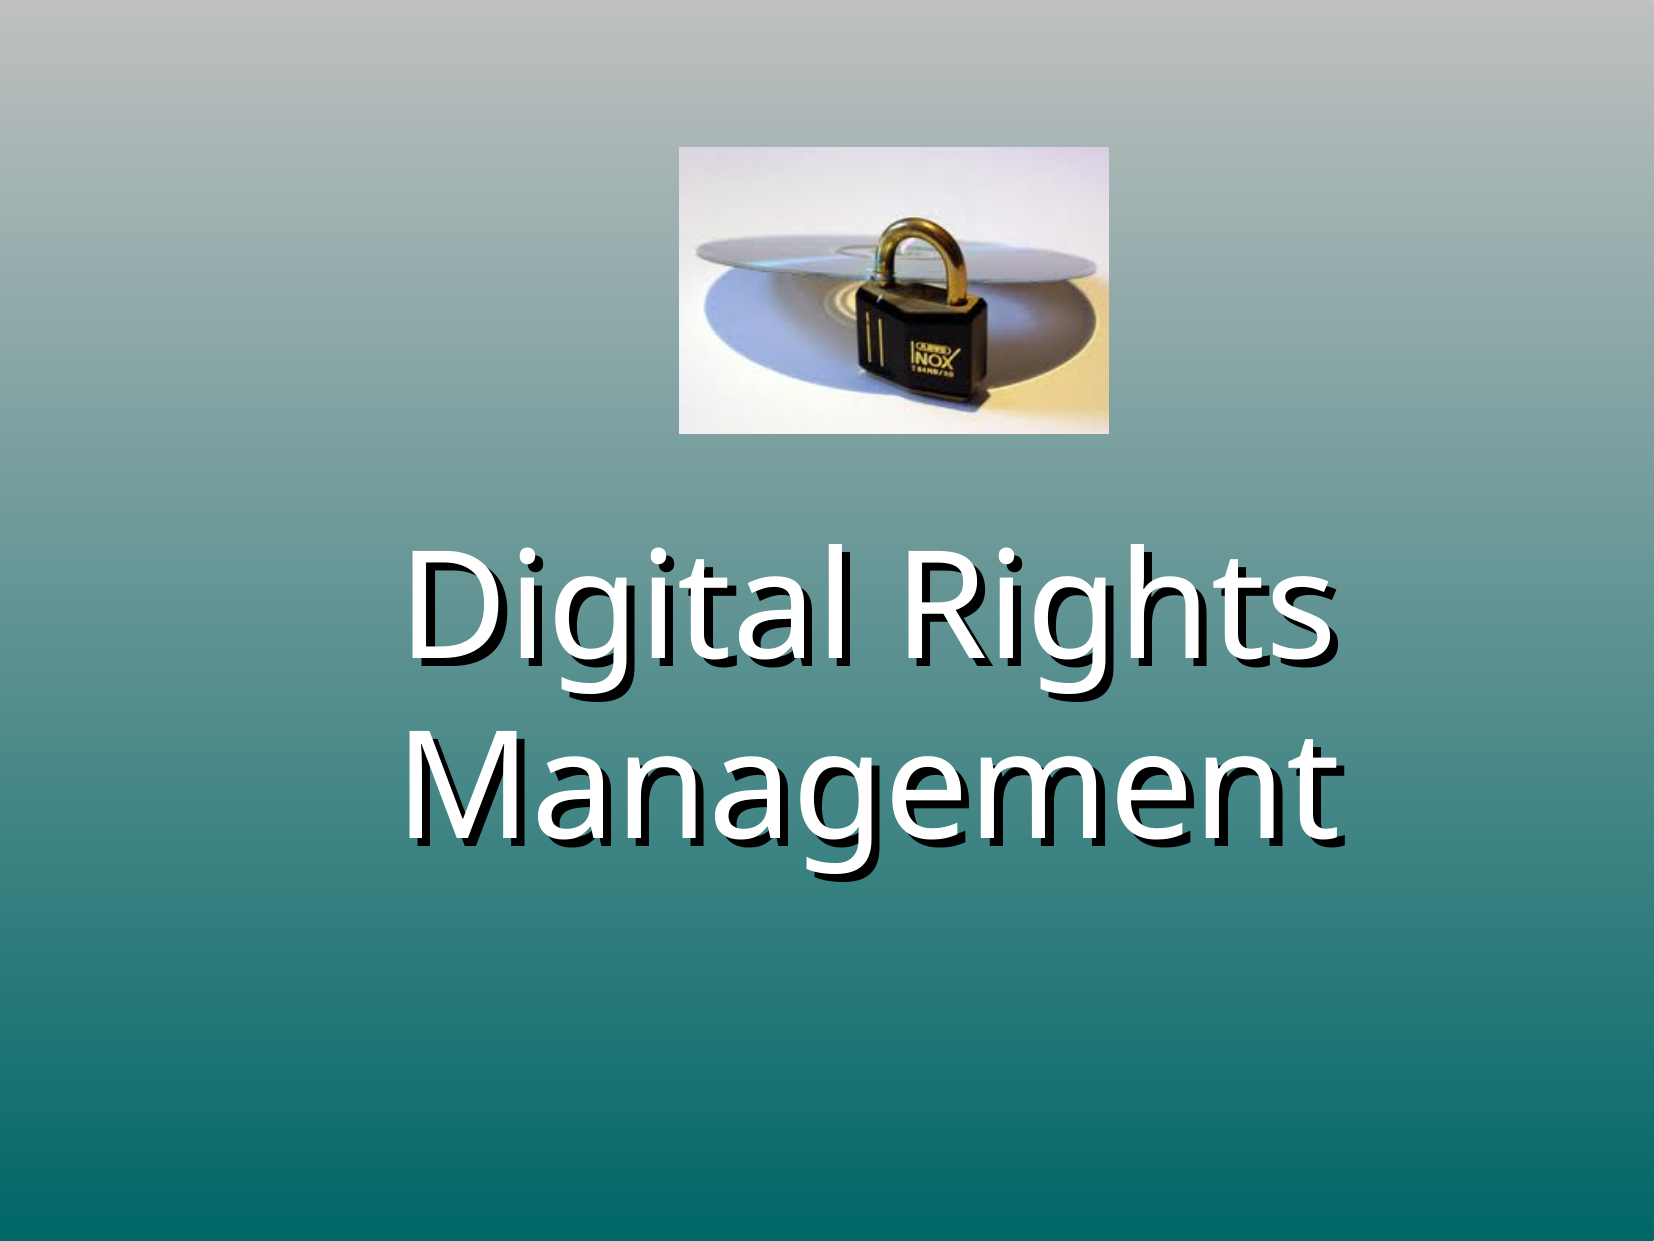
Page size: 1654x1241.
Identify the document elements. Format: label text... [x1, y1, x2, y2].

picture [679, 147, 1109, 434]
subtitle Digital Rights Management [165, 267, 1571, 1109]
